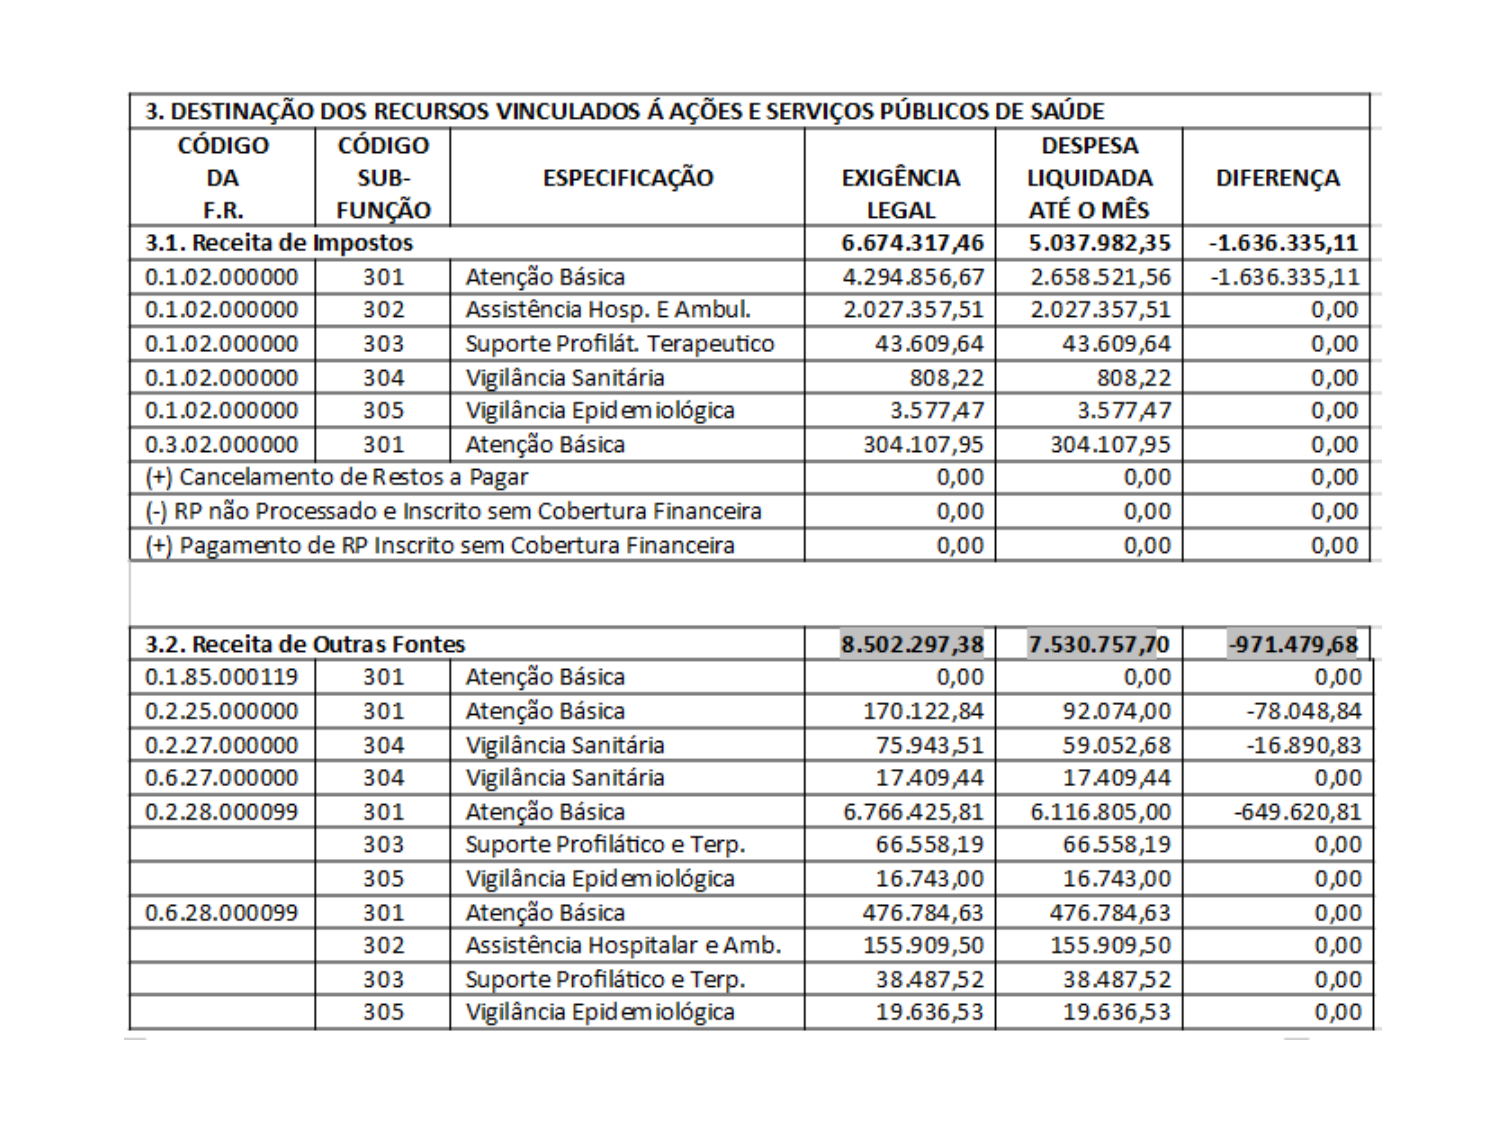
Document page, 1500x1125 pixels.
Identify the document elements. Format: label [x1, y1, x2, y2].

picture [124, 89, 1382, 1040]
